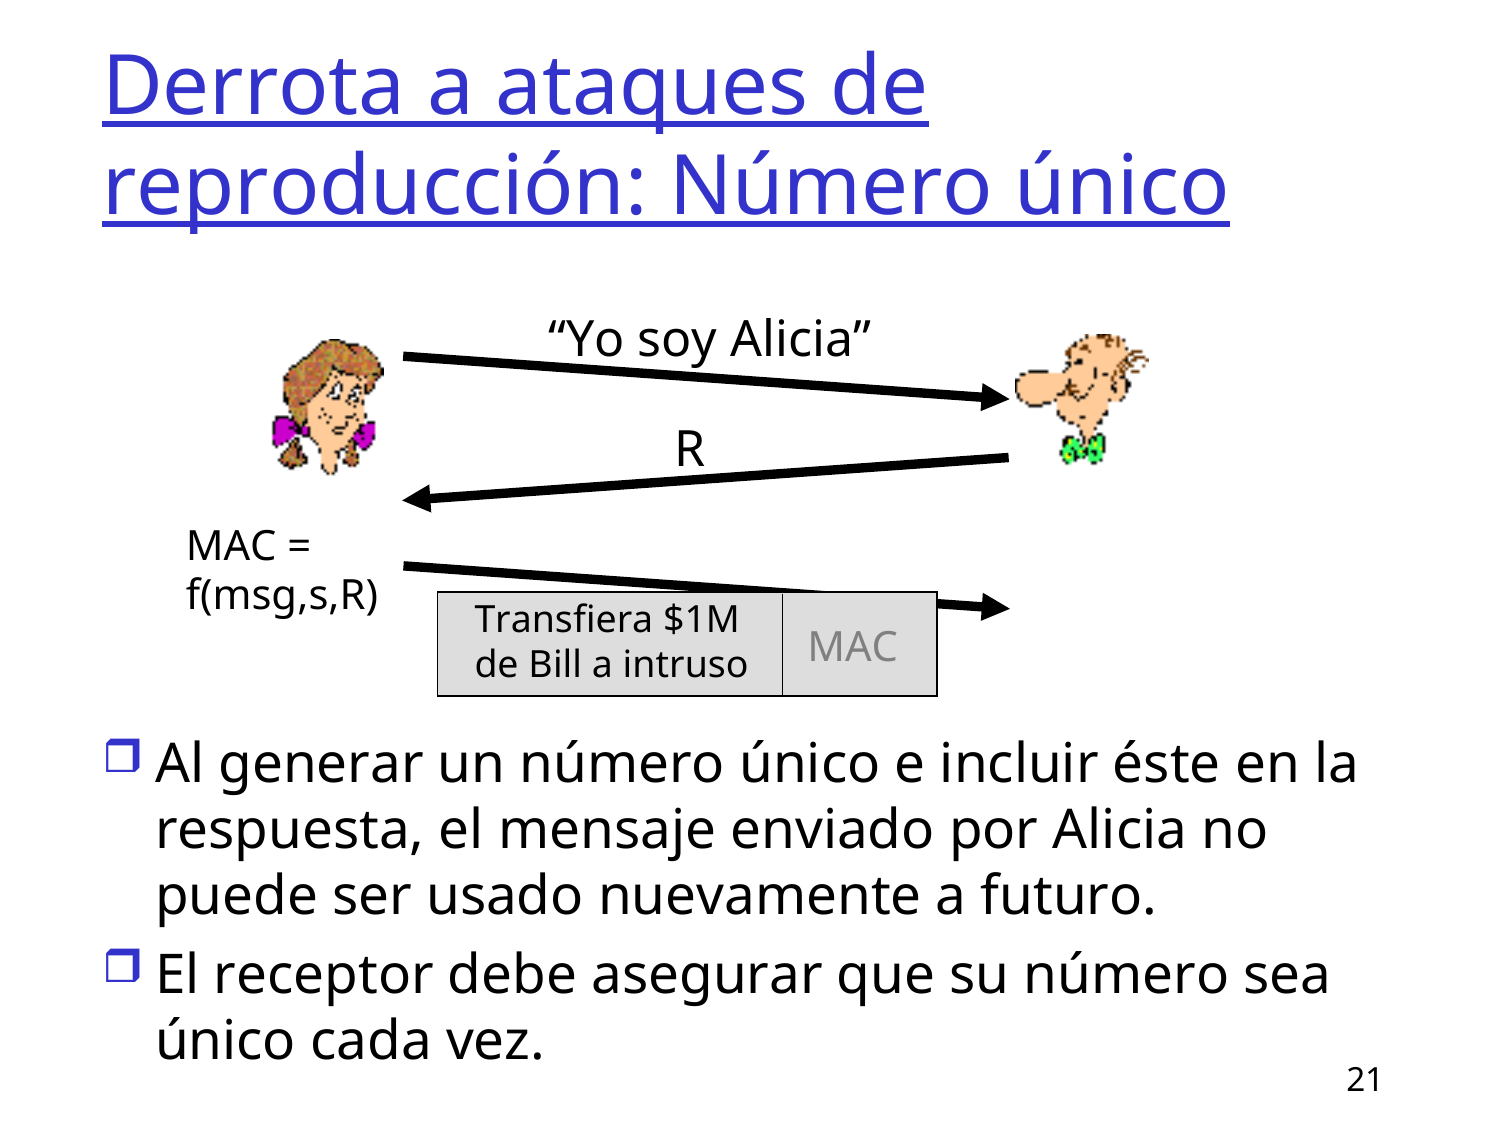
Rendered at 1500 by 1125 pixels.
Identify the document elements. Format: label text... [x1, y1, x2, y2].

title Derrota a ataques de reproducción: Número único [87, 23, 1363, 239]
list Al generar un número único e incluir éste en la respuesta, el mensaje enviado por Alicia no puede ser usado nuevamente a futuro. El receptor debe asegurar que su número sea único cada vez. [87, 720, 1453, 1080]
picture [1015, 334, 1149, 471]
text_box Transfiera $1M de Bill a intruso [459, 587, 765, 693]
text_box MAC = f(msg,s,R) [171, 510, 394, 627]
text_box R [659, 409, 721, 485]
text_box [437, 591, 938, 696]
picture [268, 339, 384, 481]
text_box MAC [792, 612, 914, 678]
text_box “Yo soy Alicia” [533, 298, 887, 374]
